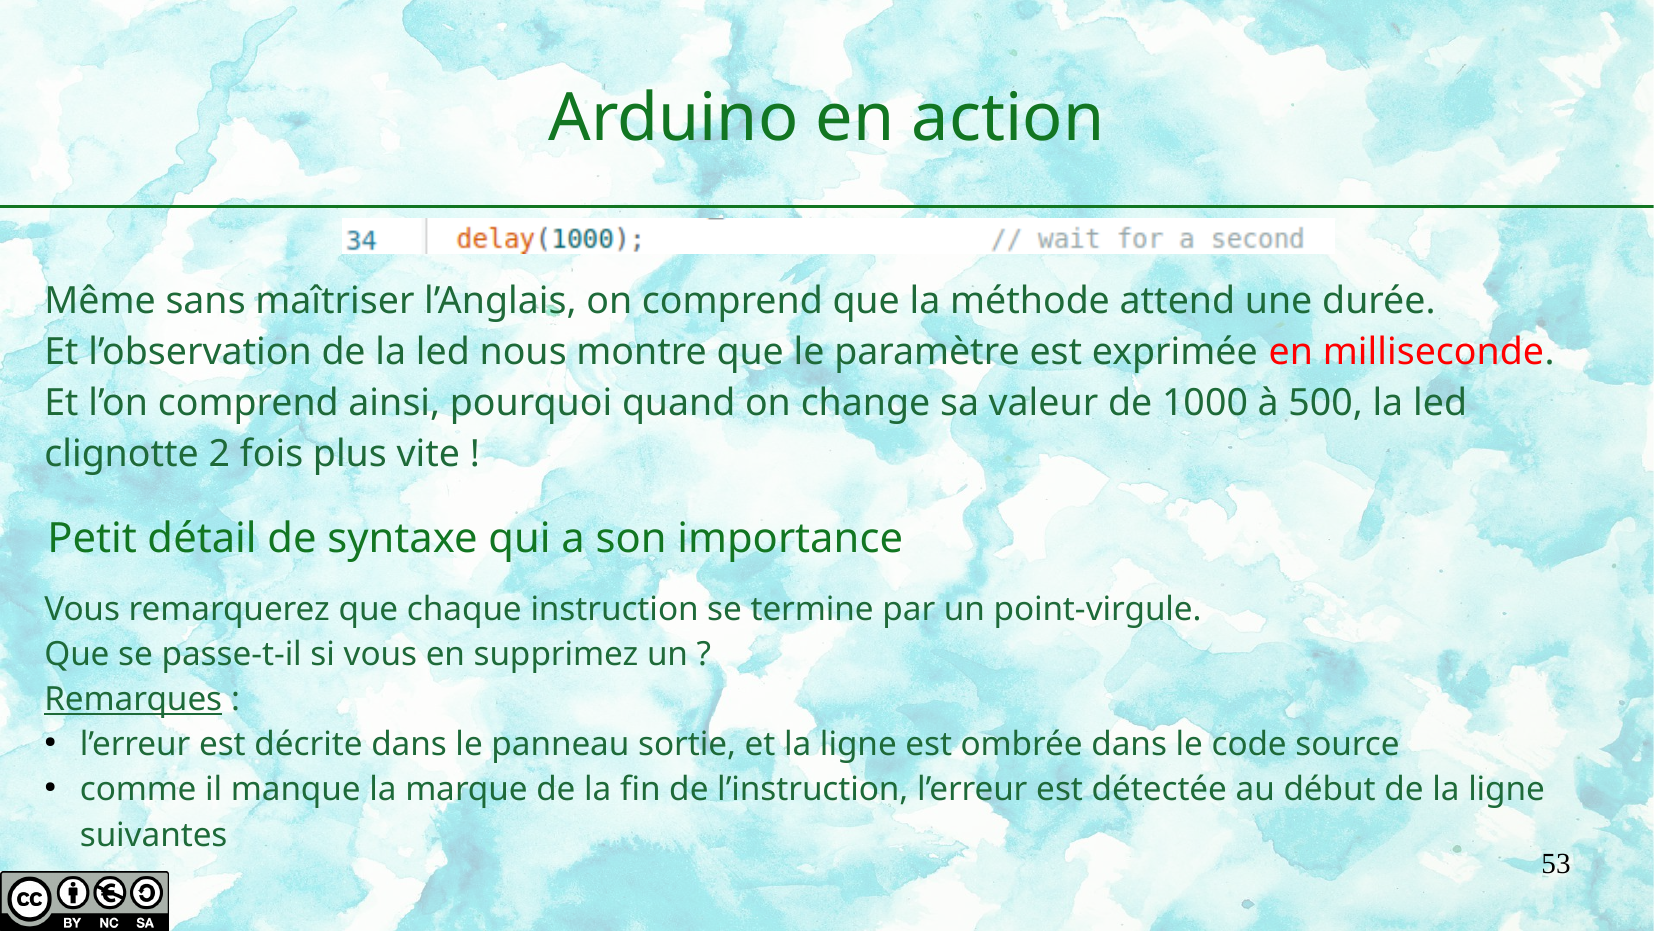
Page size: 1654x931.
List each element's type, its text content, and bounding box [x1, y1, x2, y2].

list Petit détail de syntaxe qui a son importance [47, 507, 1536, 577]
picture [342, 218, 1335, 254]
title Arduino en action [82, 37, 1571, 193]
text_box Même sans maîtriser l’Anglais, on comprend que la méthode attend une durée. Et l’observation de la led nous montre que le paramètre est exprimée en milliseconde. Et l’on comprend ainsi, pourquoi quand on change sa valeur de 1000 à 500, la led clignotte 2 fois plus vite ! [29, 265, 1625, 485]
text_box Vous remarquerez que chaque instruction se termine par un point-virgule. Que se passe-t-il si vous en supprimez un ? Remarques : l’erreur est décrite dans le panneau sortie, et la ligne est ombrée dans le code source comme il manque la marque de la fin de l’instruction, l’erreur est détectée au début de la ligne suivantes [29, 577, 1625, 886]
picture [0, 871, 169, 931]
